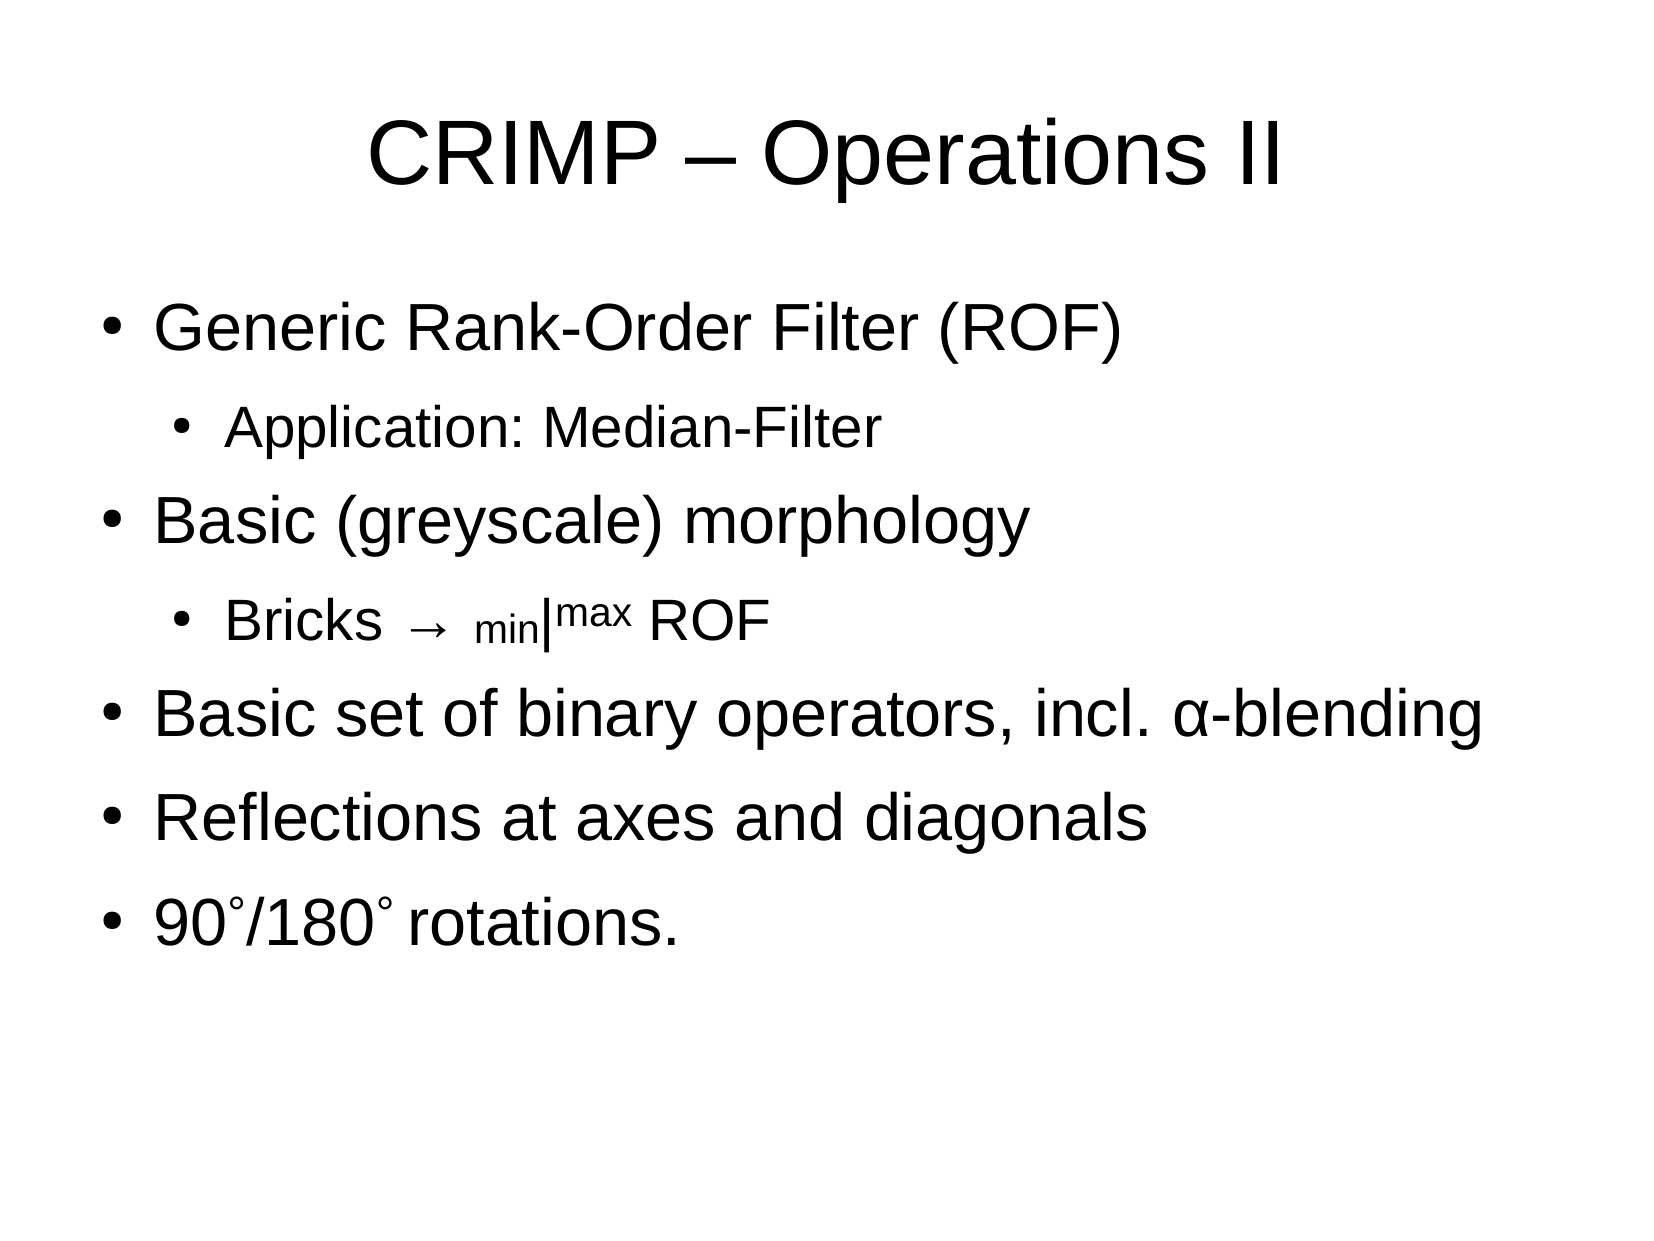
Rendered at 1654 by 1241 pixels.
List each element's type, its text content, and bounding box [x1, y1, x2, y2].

title CRIMP – Operations II [82, 56, 1571, 250]
list Generic Rank-Order Filter (ROF) Application: Median-Filter Basic (greyscale) morphology Bricks → min|max ROF Basic set of binary operators, incl. α-blending Reflections at axes and diagonals 90°/180° rotations. [82, 290, 1571, 1094]
